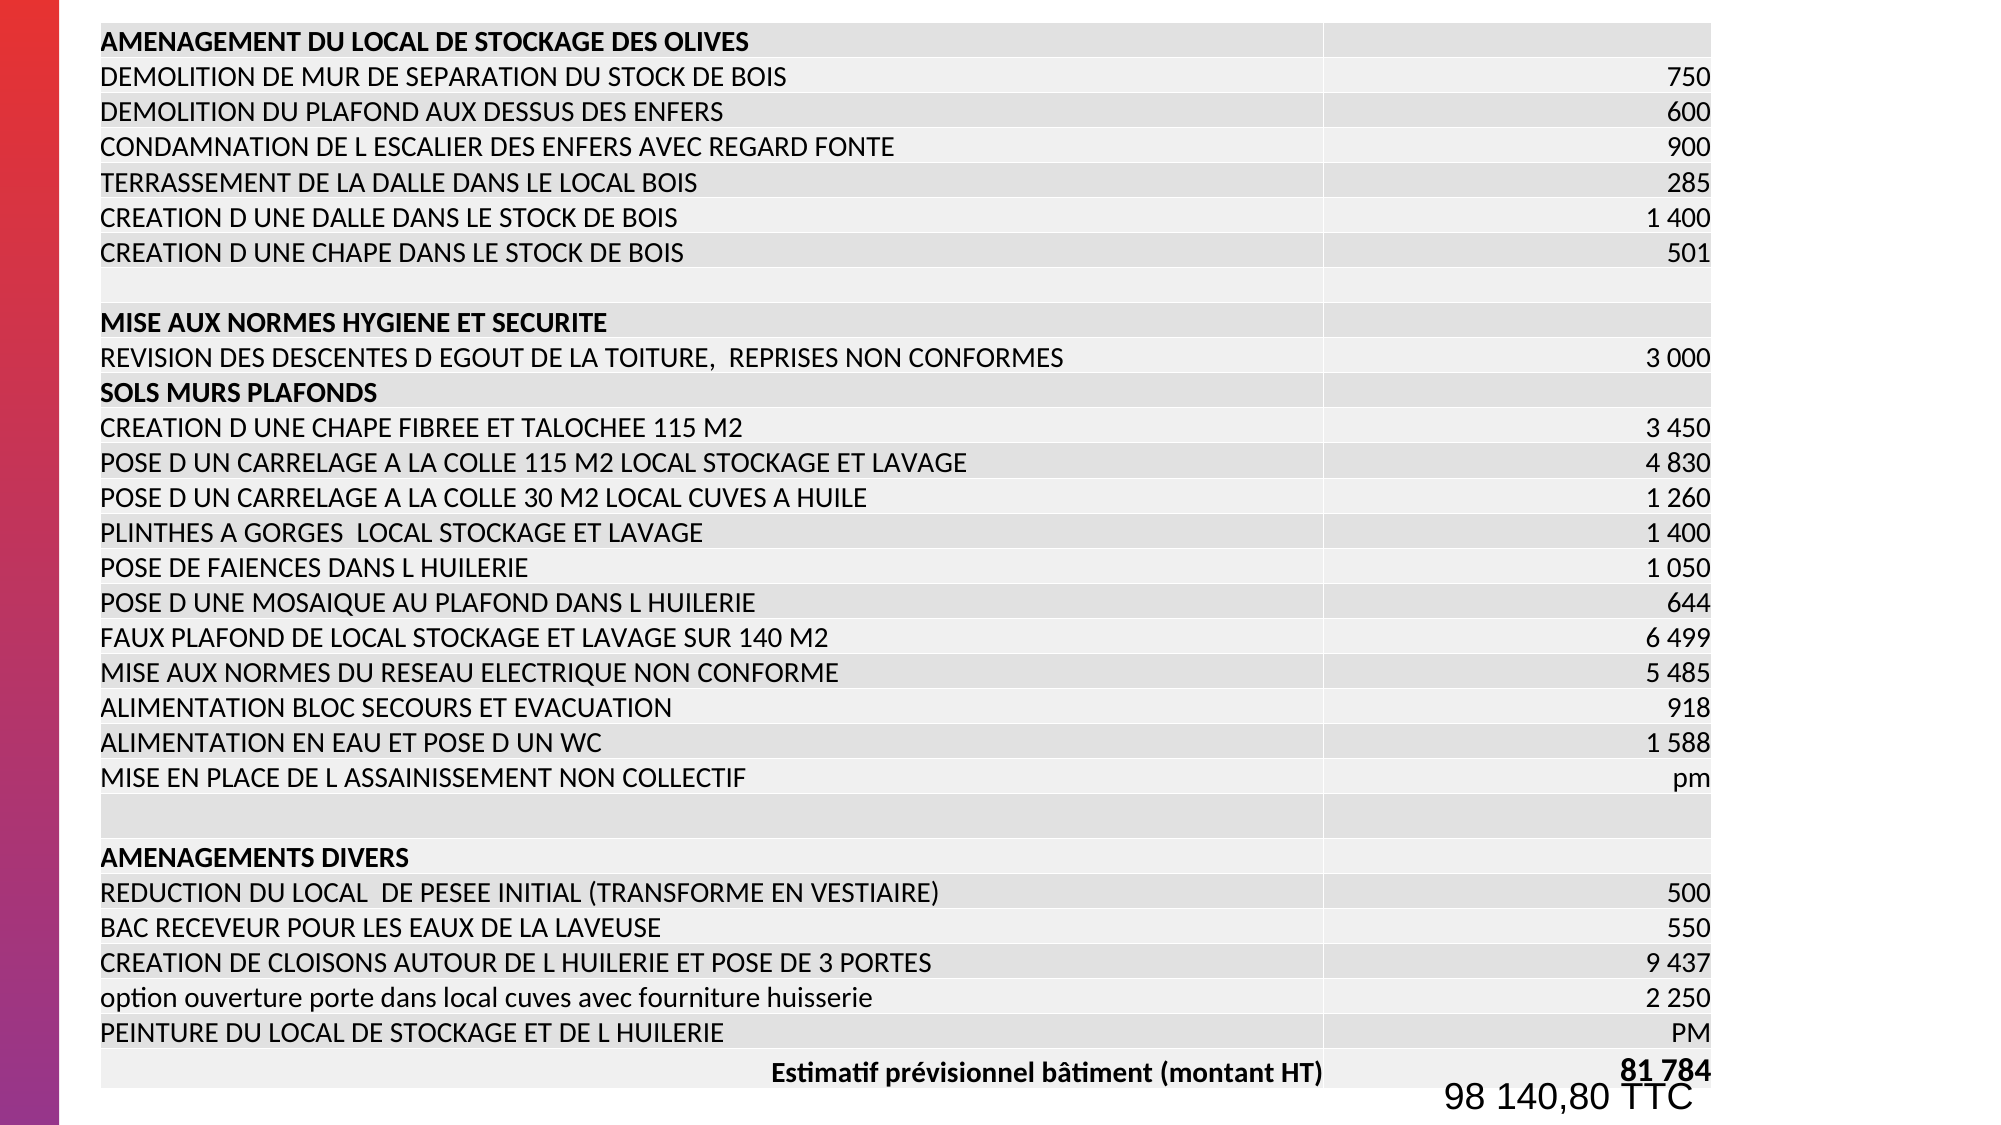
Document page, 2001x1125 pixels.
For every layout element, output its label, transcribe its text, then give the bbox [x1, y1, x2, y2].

table_cell FAUX PLAFOND DE LOCAL STOCKAGE ET LAVAGE SUR 140 M2 [101, 619, 1323, 653]
table_cell [1324, 839, 1711, 873]
table_cell CREATION DE CLOISONS AUTOUR DE L HUILERIE ET POSE DE 3 PORTES [101, 944, 1323, 978]
table_cell PM [1324, 1014, 1711, 1048]
table_cell CREATION D UNE CHAPE DANS LE STOCK DE BOIS [101, 233, 1323, 267]
table_cell POSE D UNE MOSAIQUE AU PLAFOND DANS L HUILERIE [101, 584, 1323, 618]
table_cell MISE AUX NORMES HYGIENE ET SECURITE [101, 303, 1323, 337]
table_cell 285 [1324, 163, 1711, 197]
table_header AMENAGEMENT DU LOCAL DE STOCKAGE DES OLIVES [101, 23, 1323, 57]
table_cell TERRASSEMENT DE LA DALLE DANS LE LOCAL BOIS [101, 163, 1323, 197]
table_cell [1324, 794, 1711, 838]
table_cell 918 [1324, 689, 1711, 723]
table_cell PEINTURE DU LOCAL DE STOCKAGE ET DE L HUILERIE [101, 1014, 1323, 1048]
table_cell 1 588 [1324, 724, 1711, 758]
table_cell 750 [1324, 58, 1711, 92]
table_cell 3 450 [1324, 408, 1711, 442]
table_cell CREATION D UNE CHAPE FIBREE ET TALOCHEE 115 M2 [101, 408, 1323, 442]
table_cell POSE DE FAIENCES DANS L HUILERIE [101, 549, 1323, 583]
table_cell 1 050 [1324, 549, 1711, 583]
table_cell [1324, 373, 1711, 407]
table_cell ALIMENTATION BLOC SECOURS ET EVACUATION [101, 689, 1323, 723]
table_cell 4 830 [1324, 443, 1711, 478]
table_cell MISE AUX NORMES DU RESEAU ELECTRIQUE NON CONFORME [101, 654, 1323, 688]
table_cell 500 [1324, 874, 1711, 908]
table_cell DEMOLITION DU PLAFOND AUX DESSUS DES ENFERS [101, 93, 1323, 127]
table_cell [1324, 268, 1711, 302]
table_cell 900 [1324, 128, 1711, 162]
table_cell 1 260 [1324, 479, 1711, 513]
table_cell 81 784 [1324, 1049, 1711, 1088]
table_cell 501 [1324, 233, 1711, 267]
table_cell [101, 268, 1323, 302]
table_cell 644 [1324, 584, 1711, 618]
table_cell 550 [1324, 909, 1711, 943]
table_cell Estimatif prévisionnel bâtiment (montant HT) [101, 1049, 1323, 1088]
table_cell POSE D UN CARRELAGE A LA COLLE 30 M2 LOCAL CUVES A HUILE [101, 479, 1323, 513]
table_cell AMENAGEMENTS DIVERS [101, 839, 1323, 873]
table_cell 1 400 [1324, 198, 1711, 232]
table_cell option ouverture porte dans local cuves avec fourniture huisserie [101, 979, 1323, 1013]
table_cell 2 250 [1324, 979, 1711, 1013]
table_cell BAC RECEVEUR POUR LES EAUX DE LA LAVEUSE [101, 909, 1323, 943]
table_cell POSE D UN CARRELAGE A LA COLLE 115 M2 LOCAL STOCKAGE ET LAVAGE [101, 443, 1323, 478]
table_cell 600 [1324, 93, 1711, 127]
table_cell 1 400 [1324, 514, 1711, 548]
table_cell CREATION D UNE DALLE DANS LE STOCK DE BOIS [101, 198, 1323, 232]
table_cell MISE EN PLACE DE L ASSAINISSEMENT NON COLLECTIF [101, 759, 1323, 793]
table_cell 6 499 [1324, 619, 1711, 653]
table_cell 9 437 [1324, 944, 1711, 978]
table_cell CONDAMNATION DE L ESCALIER DES ENFERS AVEC REGARD FONTE [101, 128, 1323, 162]
table_cell [1324, 303, 1711, 337]
table_cell REDUCTION DU LOCAL DE PESEE INITIAL (TRANSFORME EN VESTIAIRE) [101, 874, 1323, 908]
table_cell 5 485 [1324, 654, 1711, 688]
table_cell SOLS MURS PLAFONDS [101, 373, 1323, 407]
table_cell 3 000 [1324, 338, 1711, 372]
table_cell ALIMENTATION EN EAU ET POSE D UN WC [101, 724, 1323, 758]
table_cell PLINTHES A GORGES LOCAL STOCKAGE ET LAVAGE [101, 514, 1323, 548]
table_cell pm [1324, 759, 1711, 793]
table_cell [101, 794, 1323, 838]
text_box 98 140,80 TTC [1429, 1064, 1709, 1125]
table_cell REVISION DES DESCENTES D EGOUT DE LA TOITURE, REPRISES NON CONFORMES [101, 338, 1323, 372]
table_header [1324, 23, 1711, 57]
table_cell DEMOLITION DE MUR DE SEPARATION DU STOCK DE BOIS [101, 58, 1323, 92]
